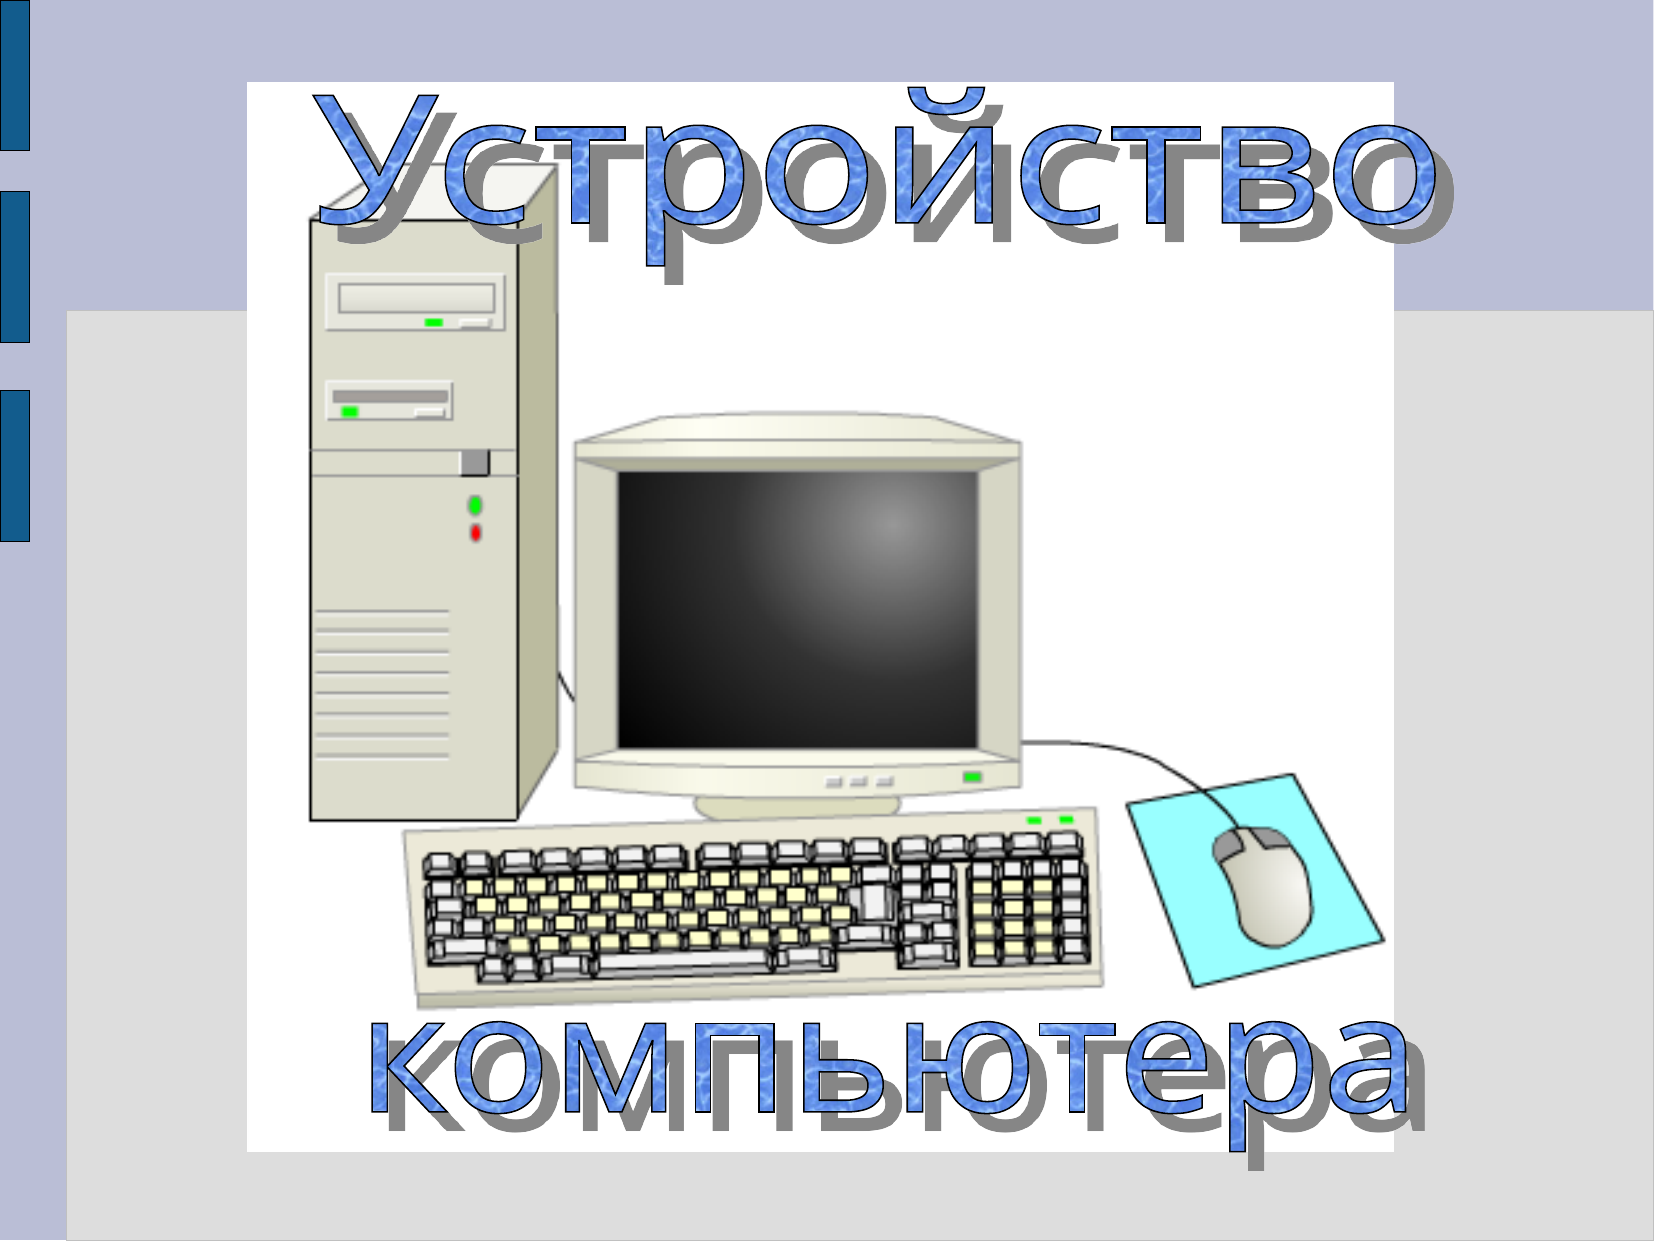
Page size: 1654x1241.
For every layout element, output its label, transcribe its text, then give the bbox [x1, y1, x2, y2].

text_box Устройство [908, 87, 985, 115]
text_box компьютера [695, 1023, 775, 1112]
picture [247, 82, 1394, 1152]
text_box Устройство [313, 95, 439, 225]
text_box Устройство [1021, 125, 1101, 225]
text_box компьютера [455, 1021, 542, 1114]
text_box Устройство [766, 125, 868, 225]
text_box компьютера [907, 1021, 1029, 1114]
text_box компьютера [1330, 1021, 1406, 1114]
text_box компьютера [1126, 1021, 1207, 1114]
text_box компьютера [372, 1023, 448, 1112]
text_box компьютера [803, 1023, 884, 1112]
picture [1353, 139, 1394, 211]
text_box компьютера [1229, 1021, 1313, 1152]
text_box Устройство [646, 125, 744, 266]
text_box Устройство [1111, 127, 1201, 223]
text_box компьютера [565, 1023, 666, 1112]
text_box Устройство [1222, 127, 1314, 223]
picture [1246, 1034, 1296, 1101]
text_box Устройство [445, 125, 526, 225]
text_box Устройство [536, 127, 625, 223]
picture [1346, 1069, 1390, 1101]
text_box Устройство [1333, 125, 1436, 225]
text_box Устройство [895, 127, 993, 223]
text_box компьютера [1039, 1023, 1116, 1113]
